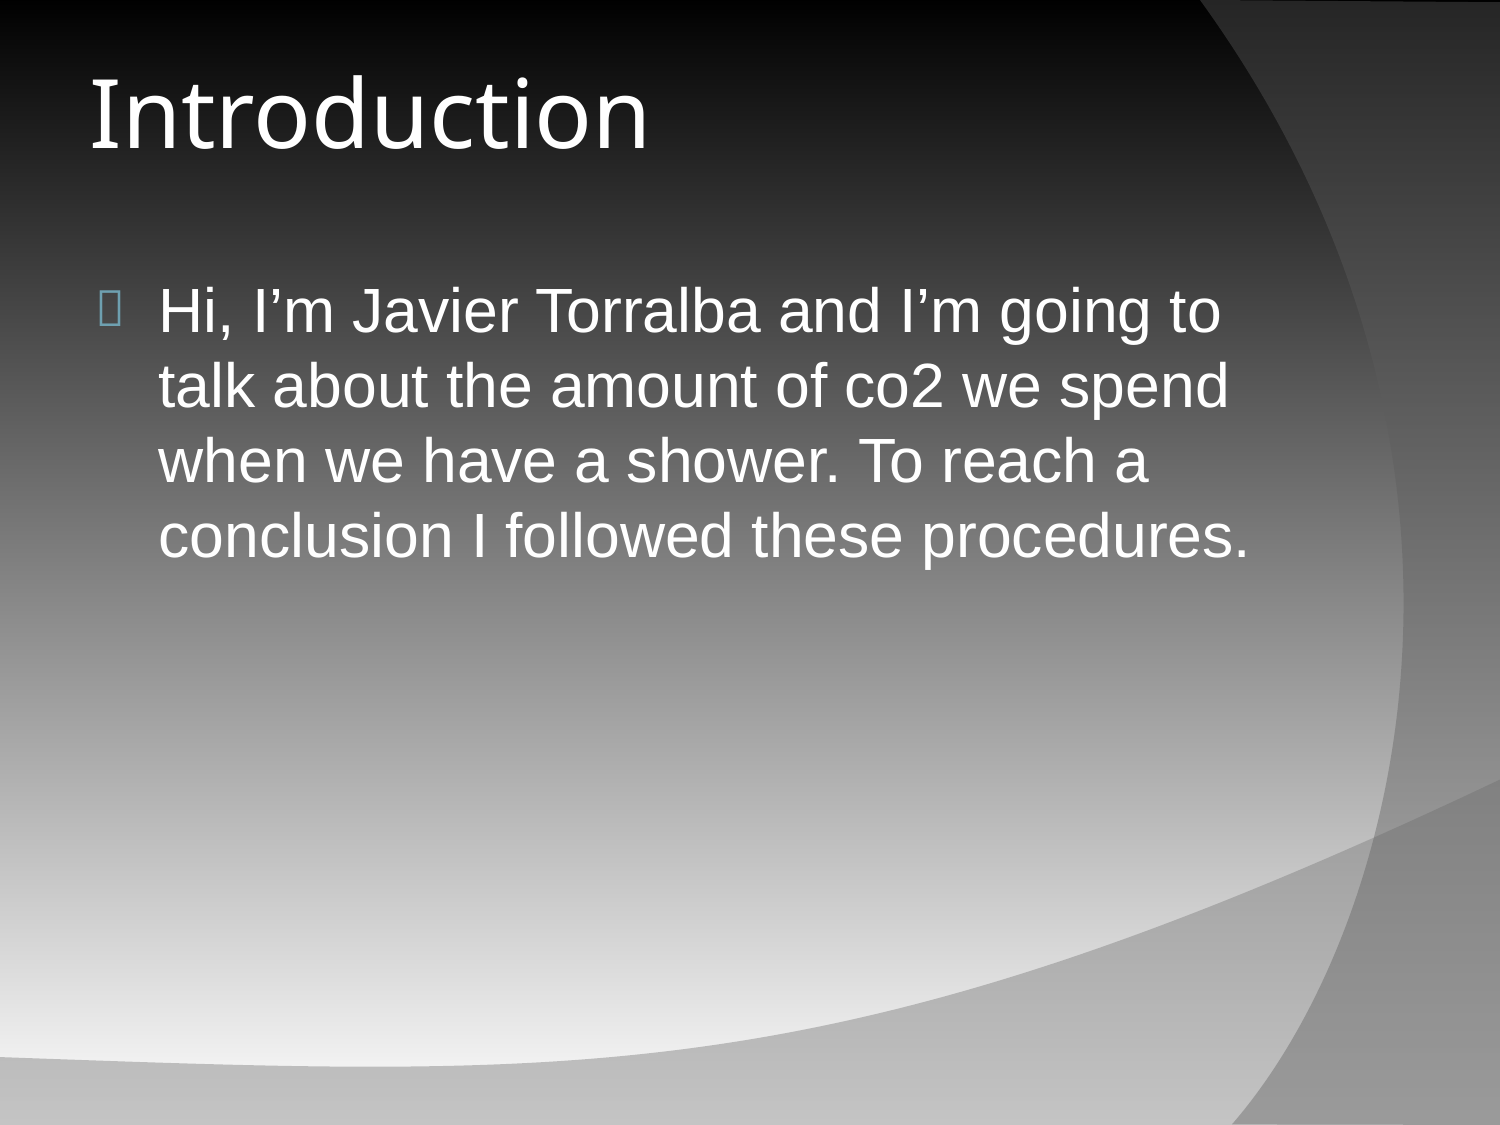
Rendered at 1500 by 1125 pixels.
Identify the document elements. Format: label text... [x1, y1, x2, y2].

title Introduction [75, 45, 1300, 233]
list Hi, I’m Javier Torralba and I’m going to talk about the amount of co2 we spend when we have a shower. To reach a conclusion I followed these procedures. [75, 262, 1300, 1005]
